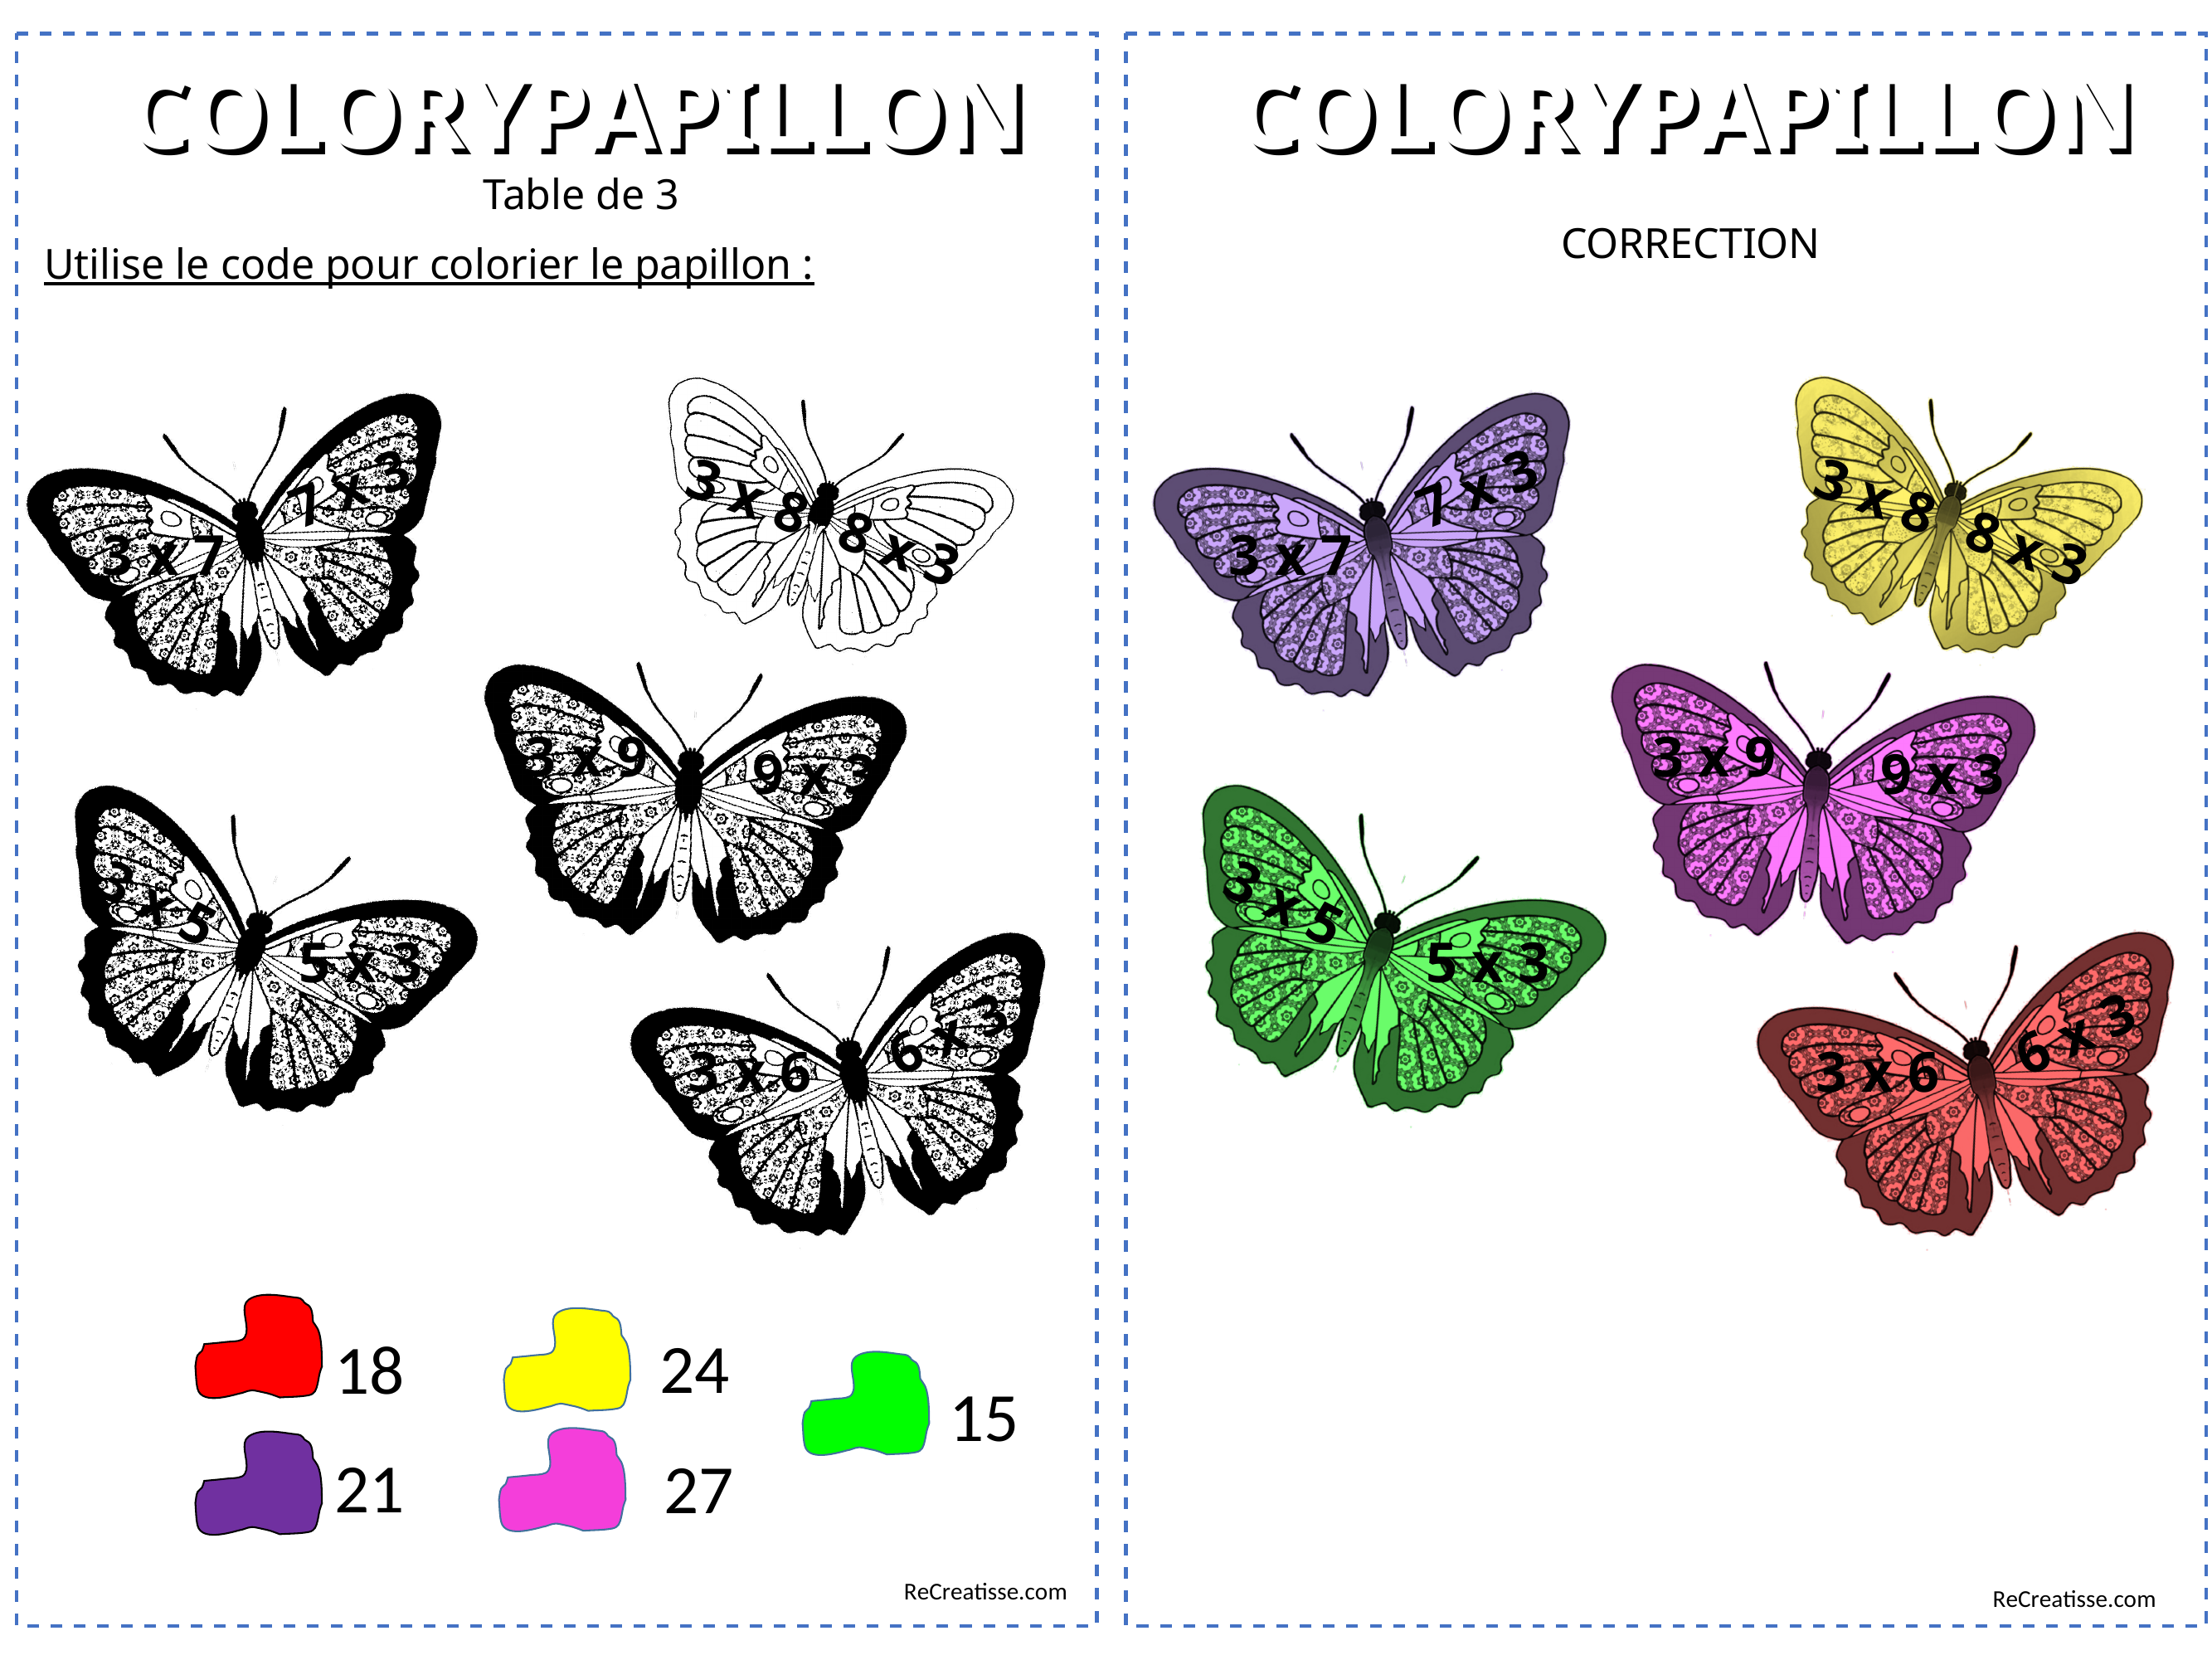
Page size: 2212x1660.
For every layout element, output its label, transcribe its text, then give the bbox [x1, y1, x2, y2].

text_box 21 [322, 1438, 417, 1533]
text_box 5 x 3 [286, 921, 435, 1000]
text_box 24 [648, 1317, 742, 1414]
text_box 7 x 3 [265, 422, 434, 551]
text_box [802, 1351, 930, 1455]
text_box 3 x 7 [89, 514, 238, 592]
text_box [498, 1428, 626, 1531]
text_box [503, 1307, 631, 1412]
text_box [195, 1431, 322, 1536]
text_box 9 x 3 [741, 733, 889, 811]
text_box 8 x 3 [1944, 484, 2112, 610]
text_box 3 x 7 [1217, 514, 1365, 592]
text_box 3 x 9 [513, 715, 661, 794]
text_box 27 [652, 1439, 746, 1534]
text_box [195, 1294, 322, 1399]
text_box Utilise le code pour colorier le papillon : [32, 231, 827, 294]
text_box ReCreatisse.com [882, 1565, 1090, 1615]
text_box 3 x 5 [1201, 832, 1371, 971]
text_box COLORYPAPILLON [105, 39, 1074, 179]
text_box 3 x 6 [676, 1030, 824, 1109]
text_box 7 x 3 [1393, 422, 1561, 551]
text_box 6 x 3 [863, 965, 1032, 1098]
text_box 5 x 3 [1414, 921, 1563, 1000]
text_box 3 x 8 [665, 431, 833, 557]
text_box 3 x 8 [1792, 431, 1961, 557]
text_box 15 [937, 1366, 1032, 1462]
text_box 3 x 6 [1803, 1030, 1952, 1109]
text_box 9 x 3 [1868, 733, 2017, 811]
text_box 3 x 9 [1640, 715, 1789, 794]
text_box COLORYPAPILLON [1214, 39, 2184, 179]
text_box 8 x 3 [817, 484, 984, 610]
text_box 3 x 5 [74, 832, 243, 971]
text_box ReCreatisse.com [1971, 1572, 2179, 1623]
text_box 6 x 3 [1991, 965, 2160, 1098]
text_box 18 [322, 1319, 417, 1414]
picture [1115, 343, 2212, 1284]
picture [0, 343, 1105, 1284]
text_box Table de 3 [470, 162, 693, 224]
text_box CORRECTION [1549, 211, 1833, 273]
